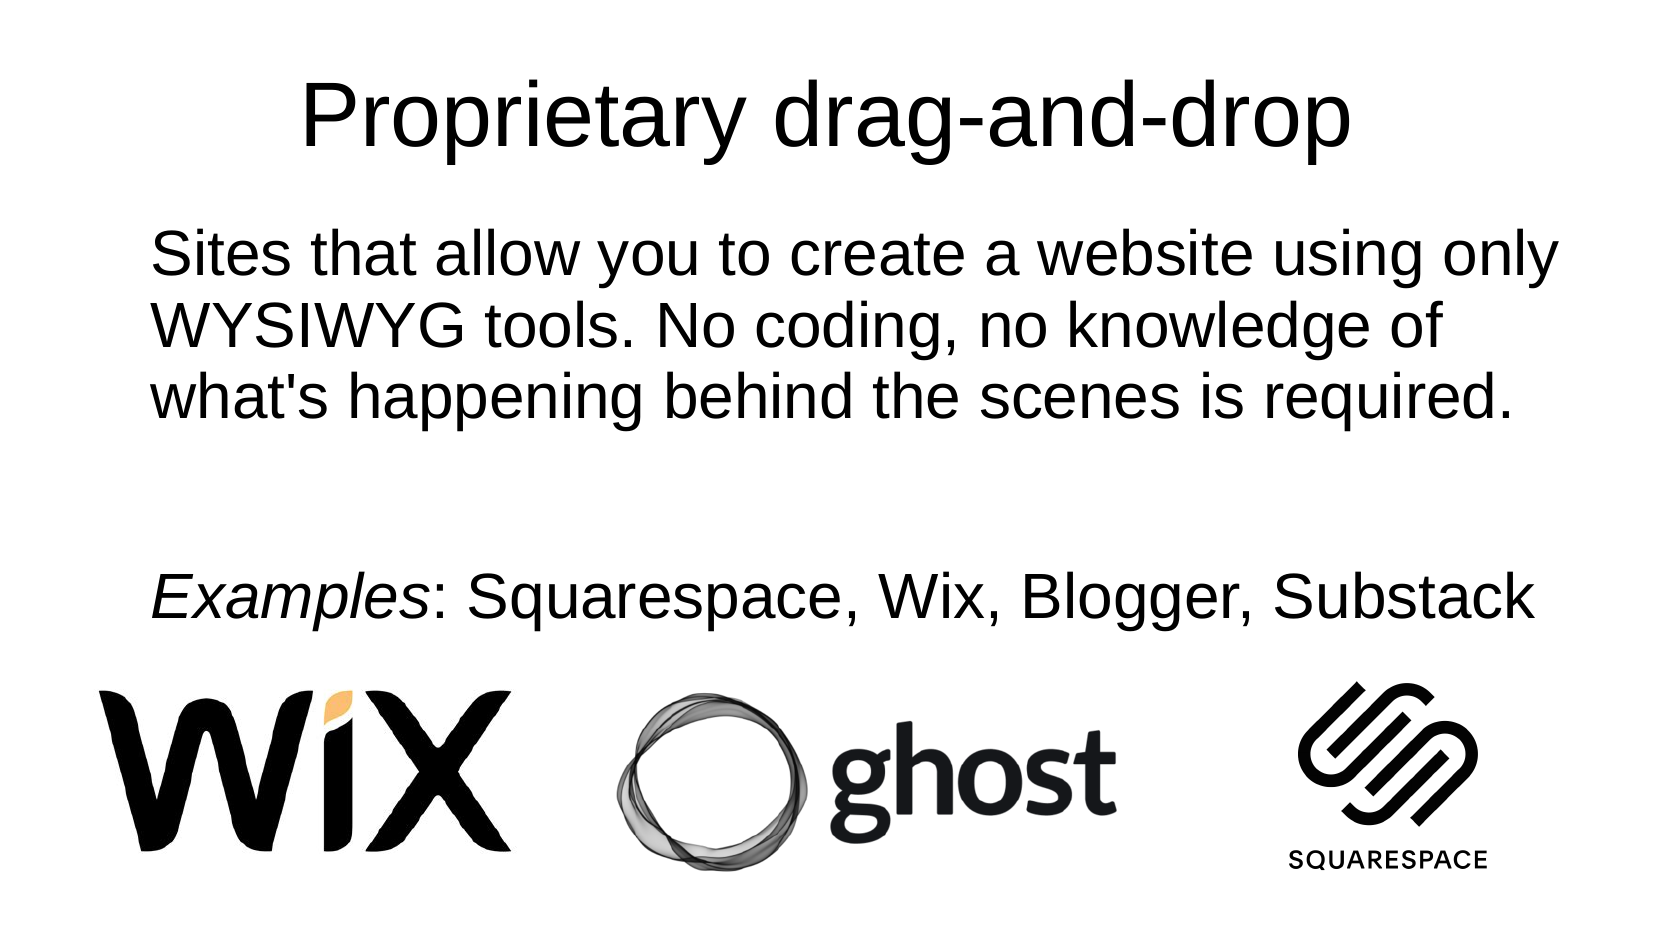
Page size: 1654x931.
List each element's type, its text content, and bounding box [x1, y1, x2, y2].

picture [85, 674, 526, 871]
title Proprietary drag-and-drop [82, 37, 1571, 193]
picture [600, 515, 1135, 931]
list Sites that allow you to create a website using only WYSIWYG tools. No coding, no knowledge of what's happening behind the scenes is required. Examples: Squarespace, Wix, Blogger, Substack [82, 217, 1571, 758]
picture [1200, 613, 1576, 931]
